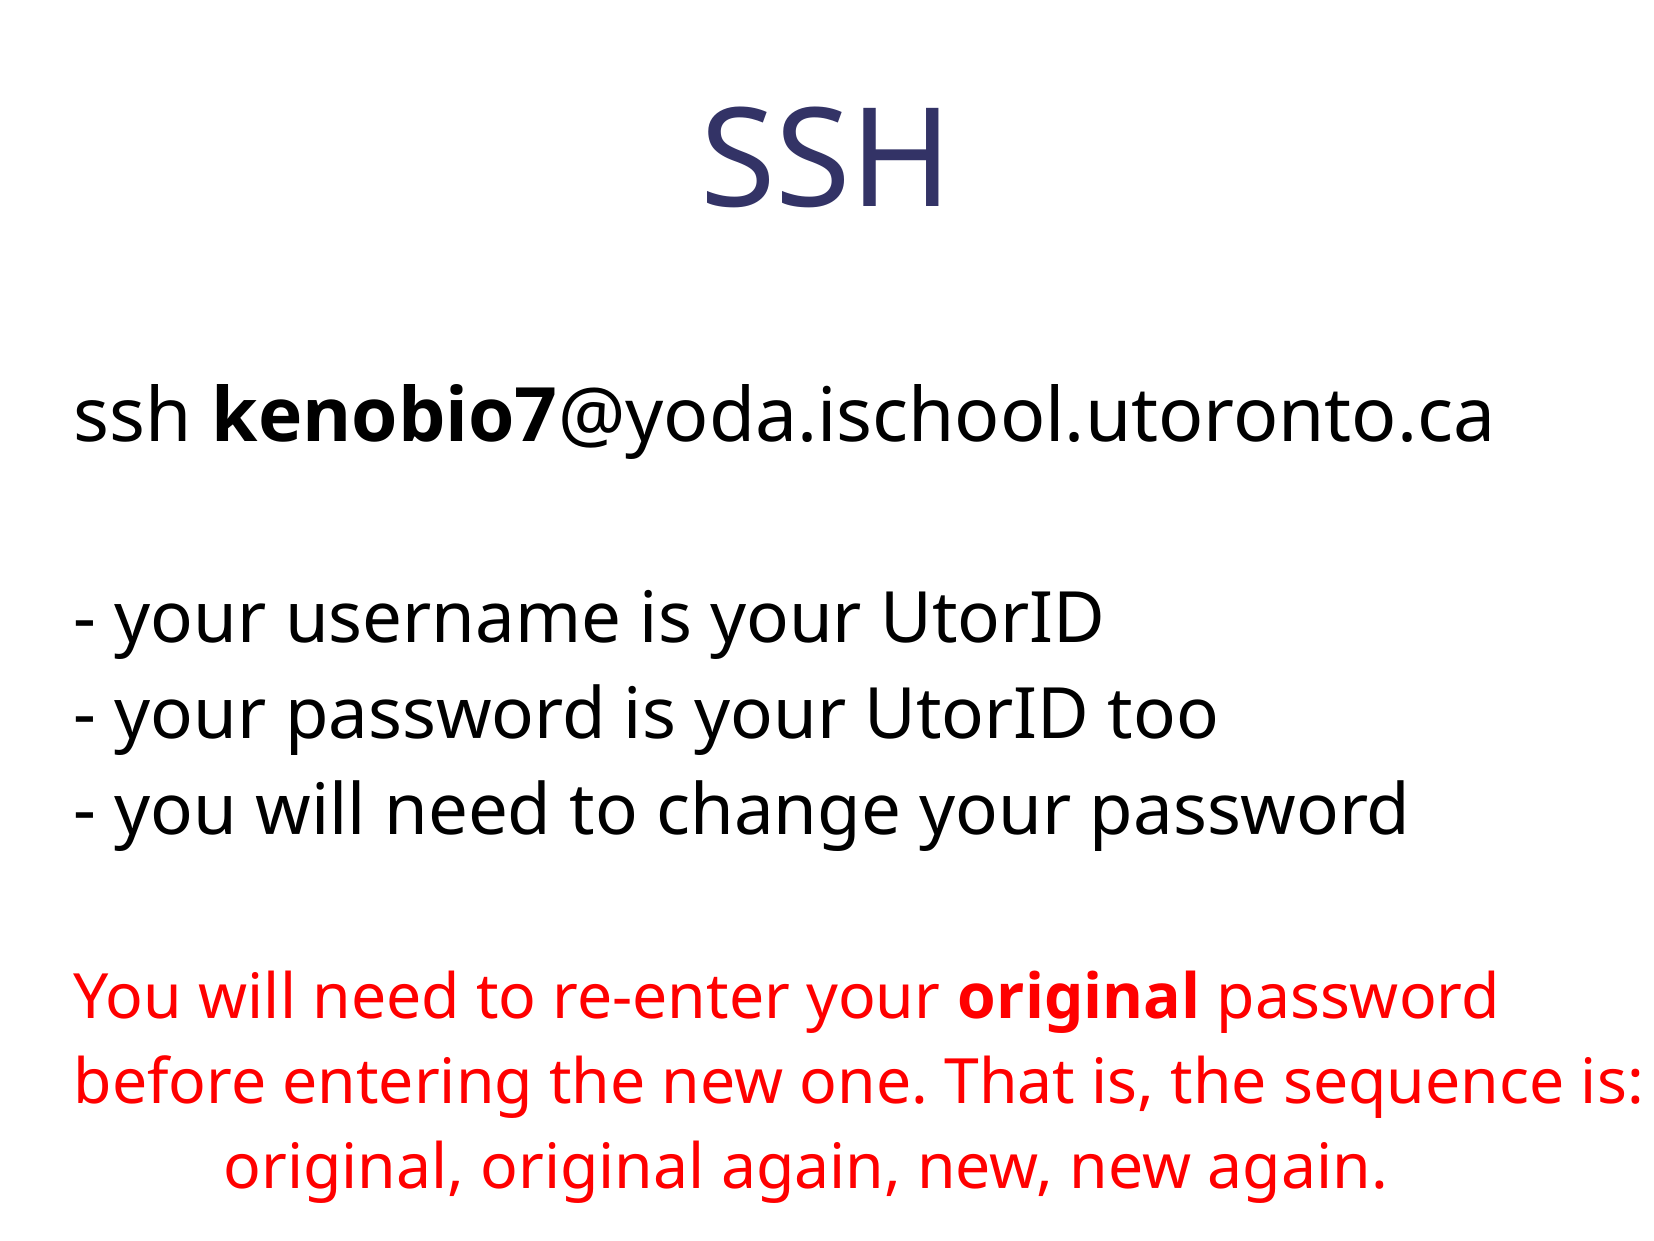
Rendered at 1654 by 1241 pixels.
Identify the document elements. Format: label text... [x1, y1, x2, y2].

title SSH [82, 56, 1571, 250]
text_box ssh kenobio7@yoda.ischool.utoronto.ca - your username is your UtorID - your password is your UtorID too - you will need to change your password You will need to re-enter your original password before entering the new one. That is, the sequence is: original, original again, new, new again. [59, 354, 1654, 1199]
